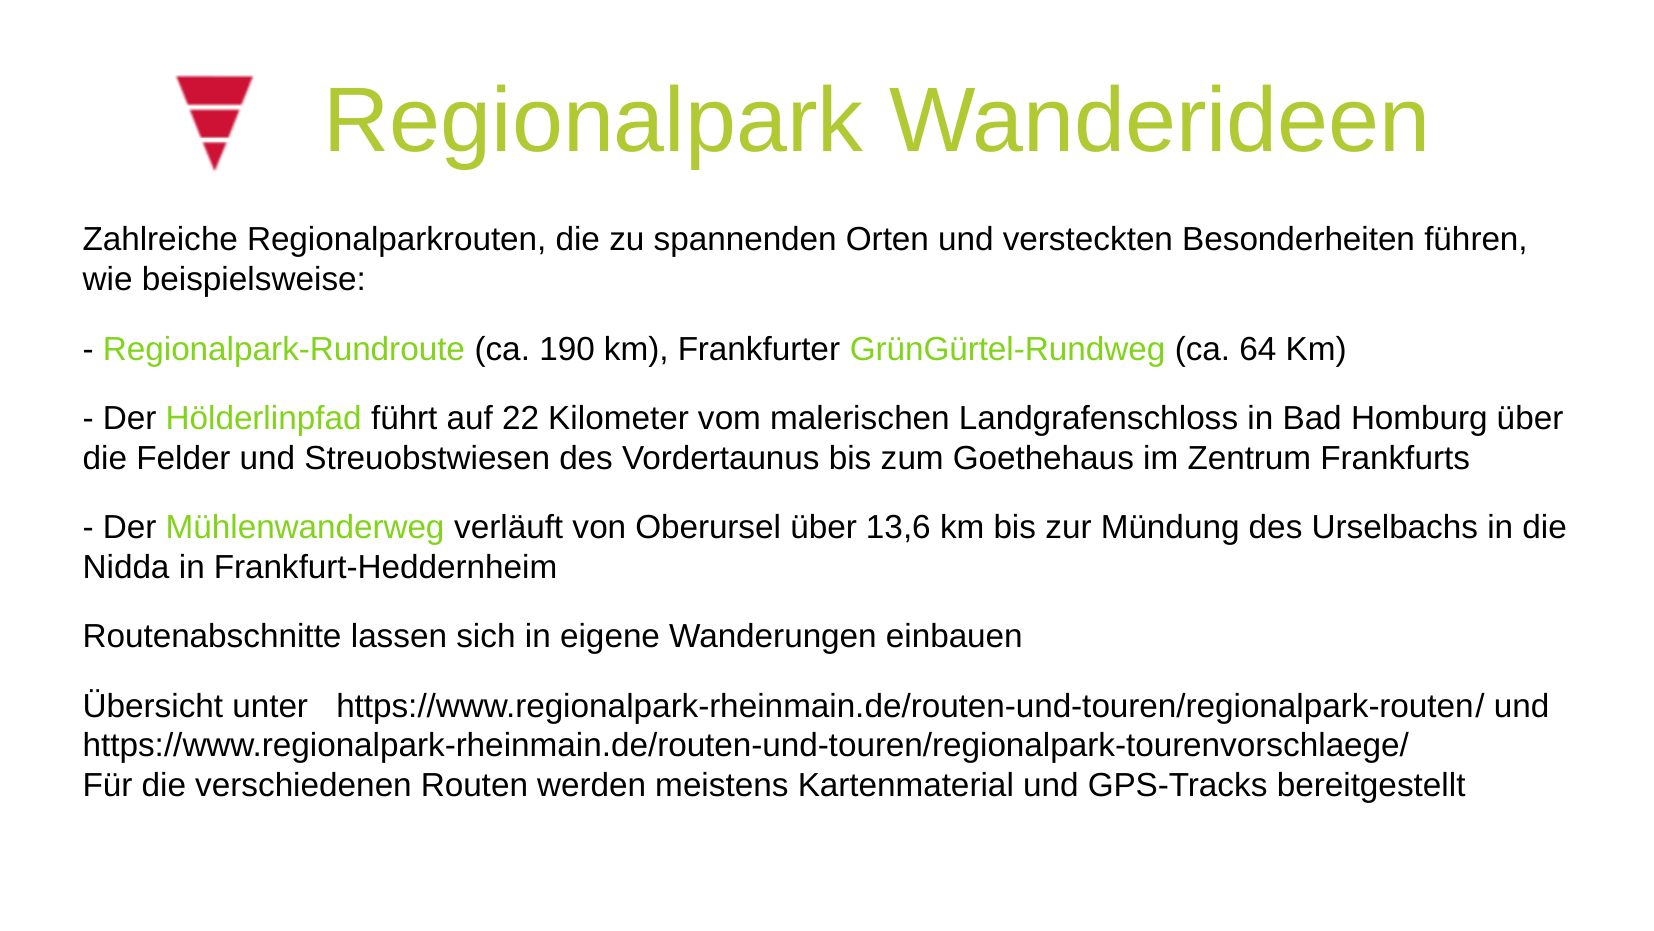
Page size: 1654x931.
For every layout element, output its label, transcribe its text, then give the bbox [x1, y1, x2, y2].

picture [157, 58, 272, 178]
title Regionalpark Wanderideen [82, 37, 1571, 193]
list Zahlreiche Regionalparkrouten, die zu spannenden Orten und versteckten Besonderheiten führen, wie beispielsweise: - Regionalpark-Rundroute (ca. 190 km), Frankfurter GrünGürtel-Rundweg (ca. 64 Km) - Der Hölderlinpfad führt auf 22 Kilometer vom malerischen Landgrafenschloss in Bad Homburg über die Felder und Streuobstwiesen des Vordertaunus bis zum Goethehaus im Zentrum Frankfurts - Der Mühlenwanderweg verläuft von Oberursel über 13,6 km bis zur Mündung des Urselbachs in die Nidda in Frankfurt-Heddernheim Routenabschnitte lassen sich in eigene Wanderungen einbauen Übersicht unter https://www.regionalpark-rheinmain.de/routen-und-touren/regionalpark-routen/ und https://www.regionalpark-rheinmain.de/routen-und-touren/regionalpark-tourenvorschlaege/ Für die verschiedenen Routen werden meistens Kartenmaterial und GPS-Tracks bereitgestellt [82, 217, 1571, 863]
